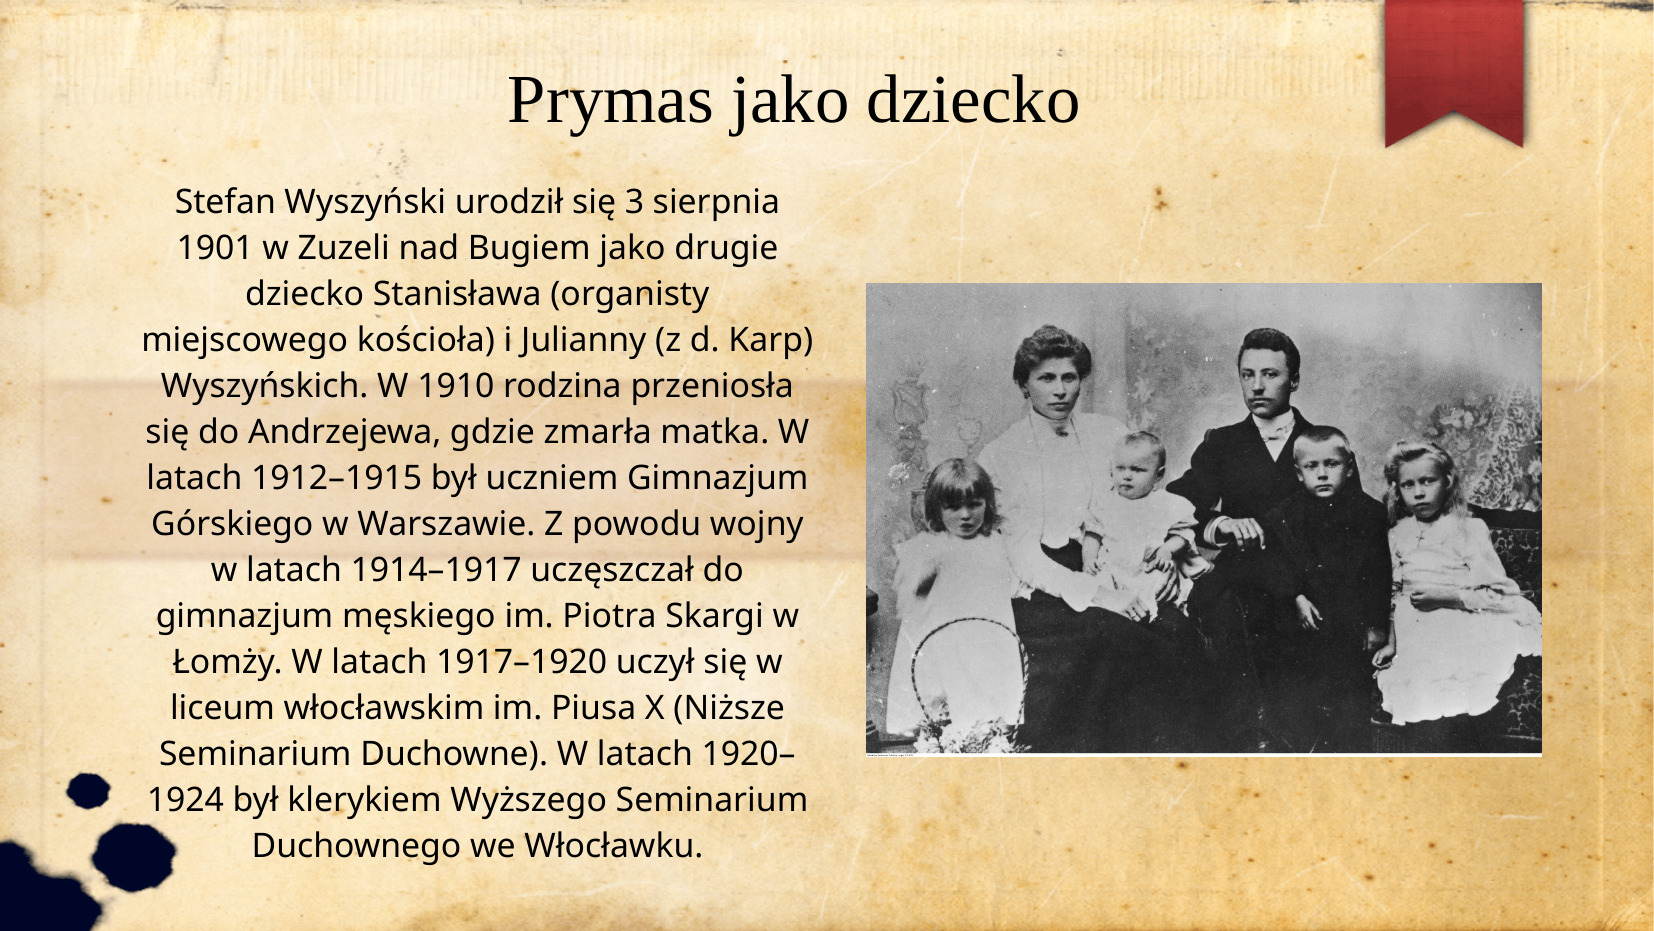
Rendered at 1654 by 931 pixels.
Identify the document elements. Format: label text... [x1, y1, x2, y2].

list Stefan Wyszyński urodził się 3 sierpnia 1901 w Zuzeli nad Bugiem jako drugie dziecko Stanisława (organisty miejscowego kościoła) i Julianny (z d. Karp) Wyszyńskich. W 1910 rodzina przeniosła się do Andrzejewa, gdzie zmarła matka. W latach 1912–1915 był uczniem Gimnazjum Górskiego w Warszawie. Z powodu wojny w latach 1914–1917 uczęszczał do gimnazjum męskiego im. Piotra Skargi w Łomży. W latach 1917–1920 uczył się w liceum włocławskim im. Piusa X (Niższe Seminarium Duchowne). W latach 1920–1924 był klerykiem Wyższego Seminarium Duchownego we Włocławku. [82, 178, 815, 898]
picture [0, 0, 1654, 931]
title Prymas jako dziecko [59, 21, 1548, 178]
